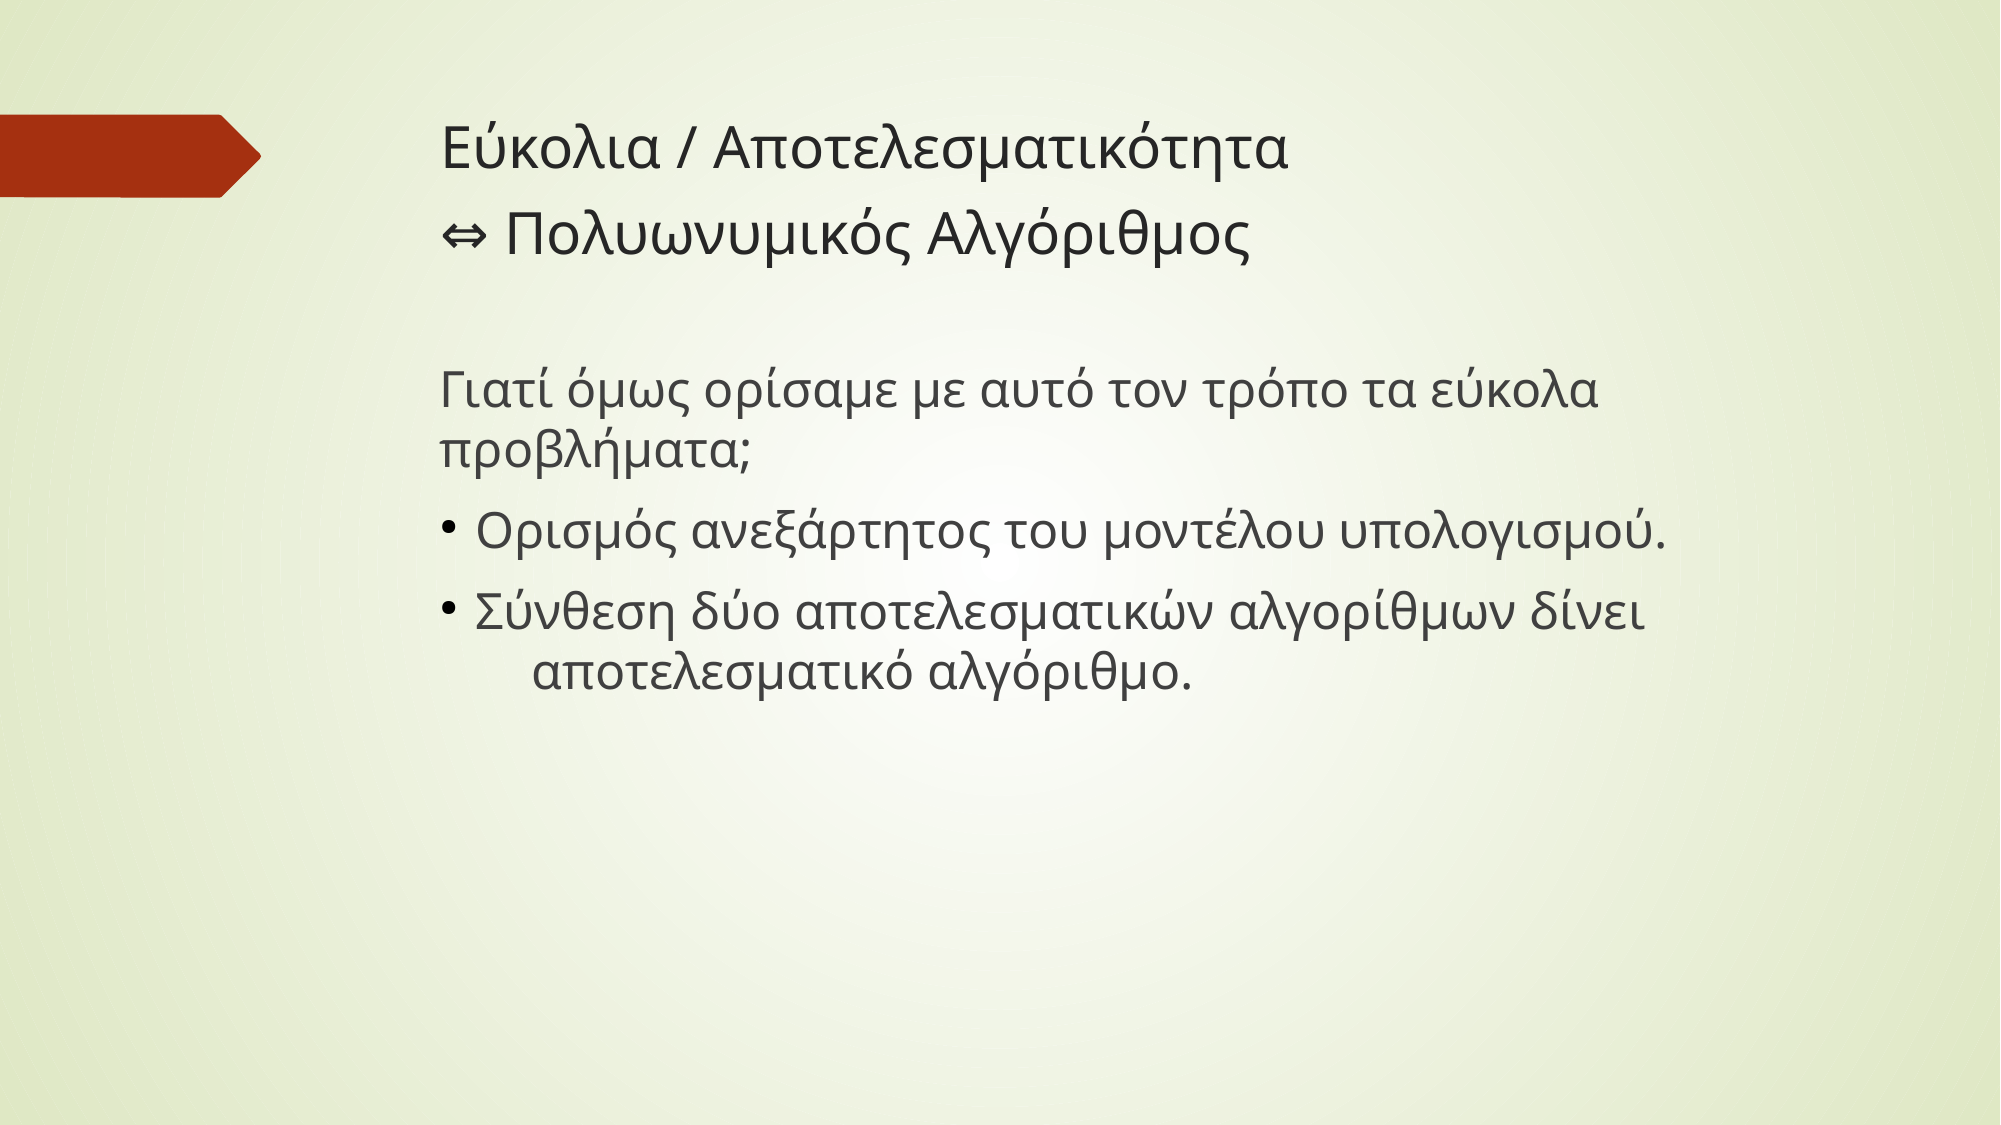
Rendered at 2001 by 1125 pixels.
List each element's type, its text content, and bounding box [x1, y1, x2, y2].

list Γιατί όμως ορίσαμε με αυτό τον τρόπο τα εύκολα προβλήματα; Ορισμός ανεξάρτητος του μοντέλου υπολογισμού. Σύνθεση δύο αποτελεσματικών αλγορίθμων δίνει αποτελεσματικό αλγόριθμο. [424, 350, 1888, 970]
title Εύκολια / Αποτελεσματικότητα ⇔ Πολυωνυμικός Αλγόριθμος [425, 102, 1888, 313]
